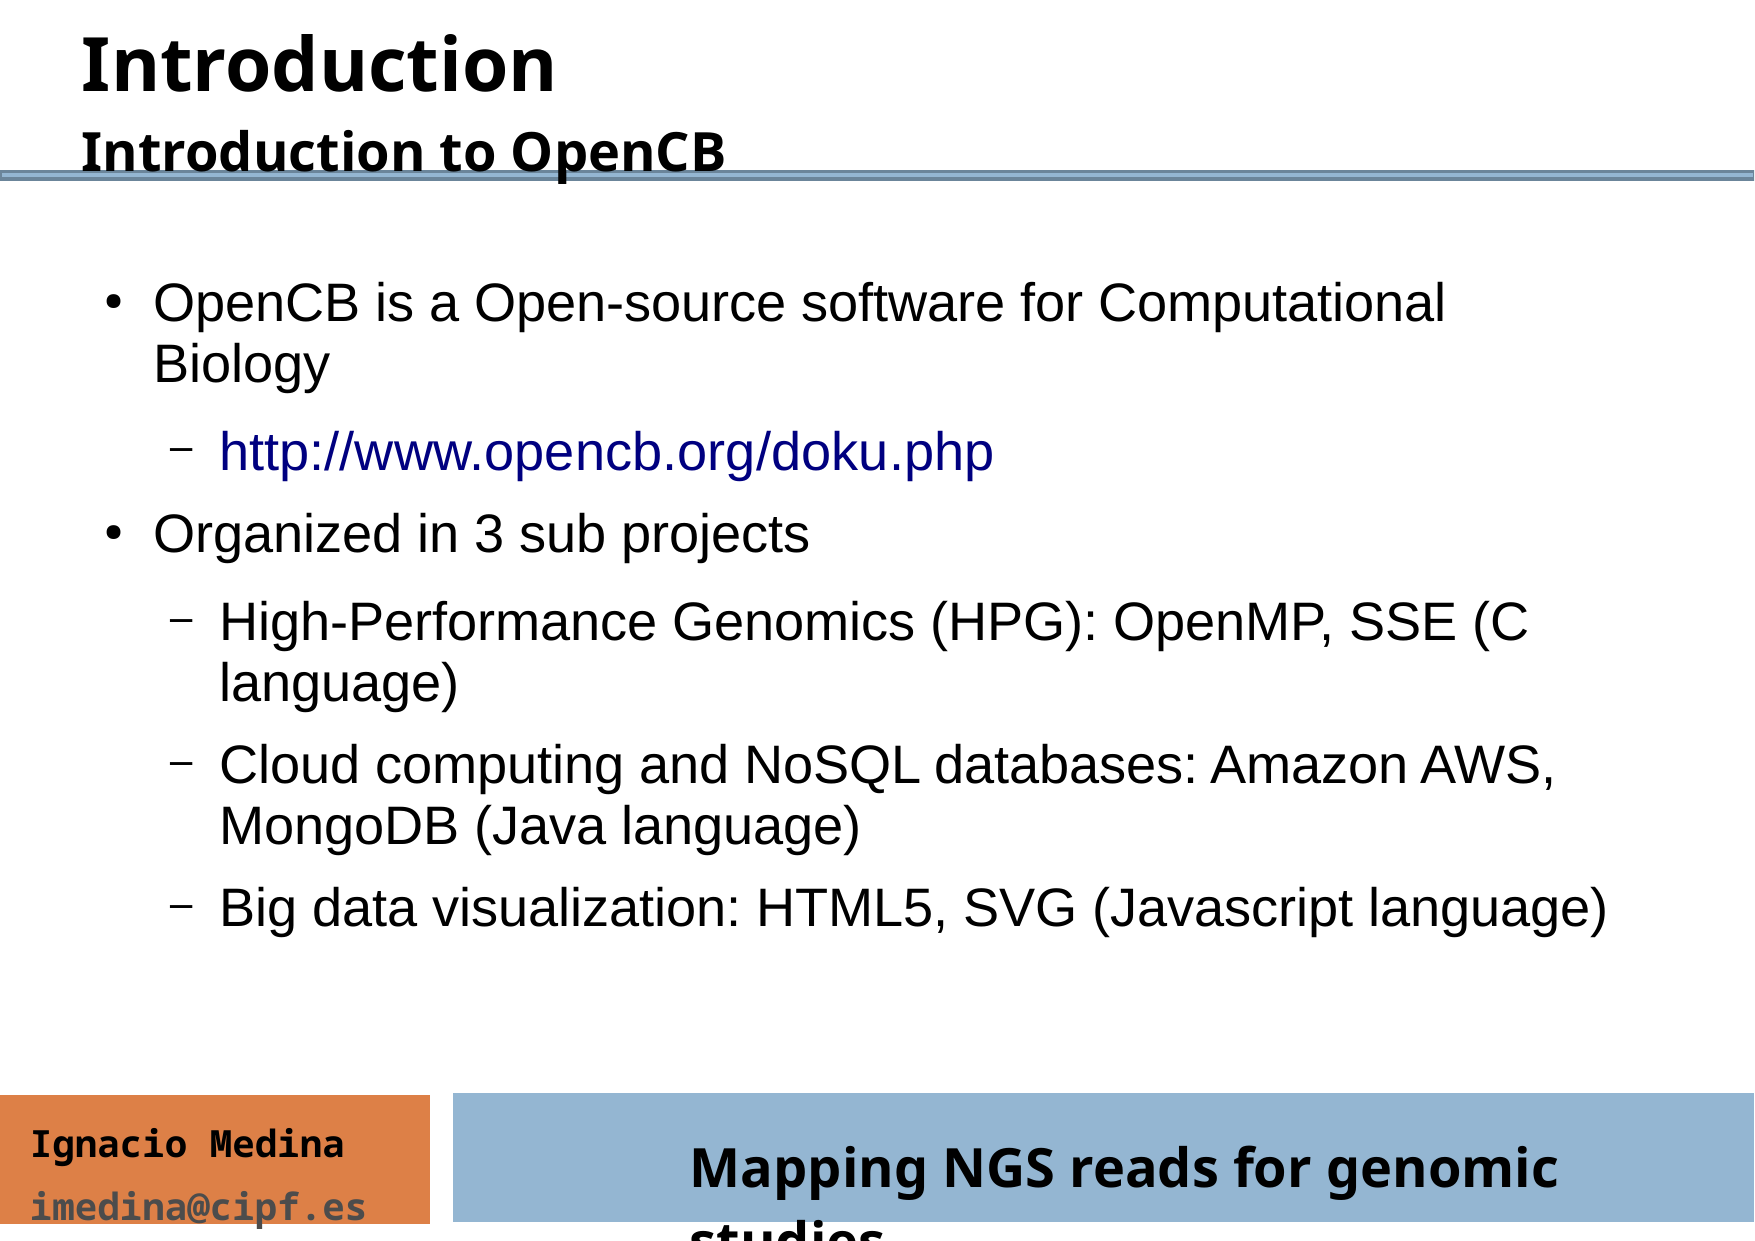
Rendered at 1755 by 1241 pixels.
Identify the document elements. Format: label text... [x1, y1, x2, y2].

text_box Introduction Introduction to OpenCB [67, 3, 1688, 168]
text_box [566, 171, 1754, 179]
text_box Ignacio Medina imedina@cipf.es [15, 1110, 406, 1213]
text_box Mapping NGS reads for genomic studies [675, 1122, 1726, 1200]
text_box [0, 171, 558, 179]
list OpenCB is a Open-source software for Computational Biology http://www.opencb.org/doku.php Organized in 3 sub projects High-Performance Genomics (HPG): OpenMP, SSE (C language) Cloud computing and NoSQL databases: Amazon AWS, MongoDB (Java language) Big data visualization: HTML5, SVG (Javascript language) [87, 272, 1632, 992]
